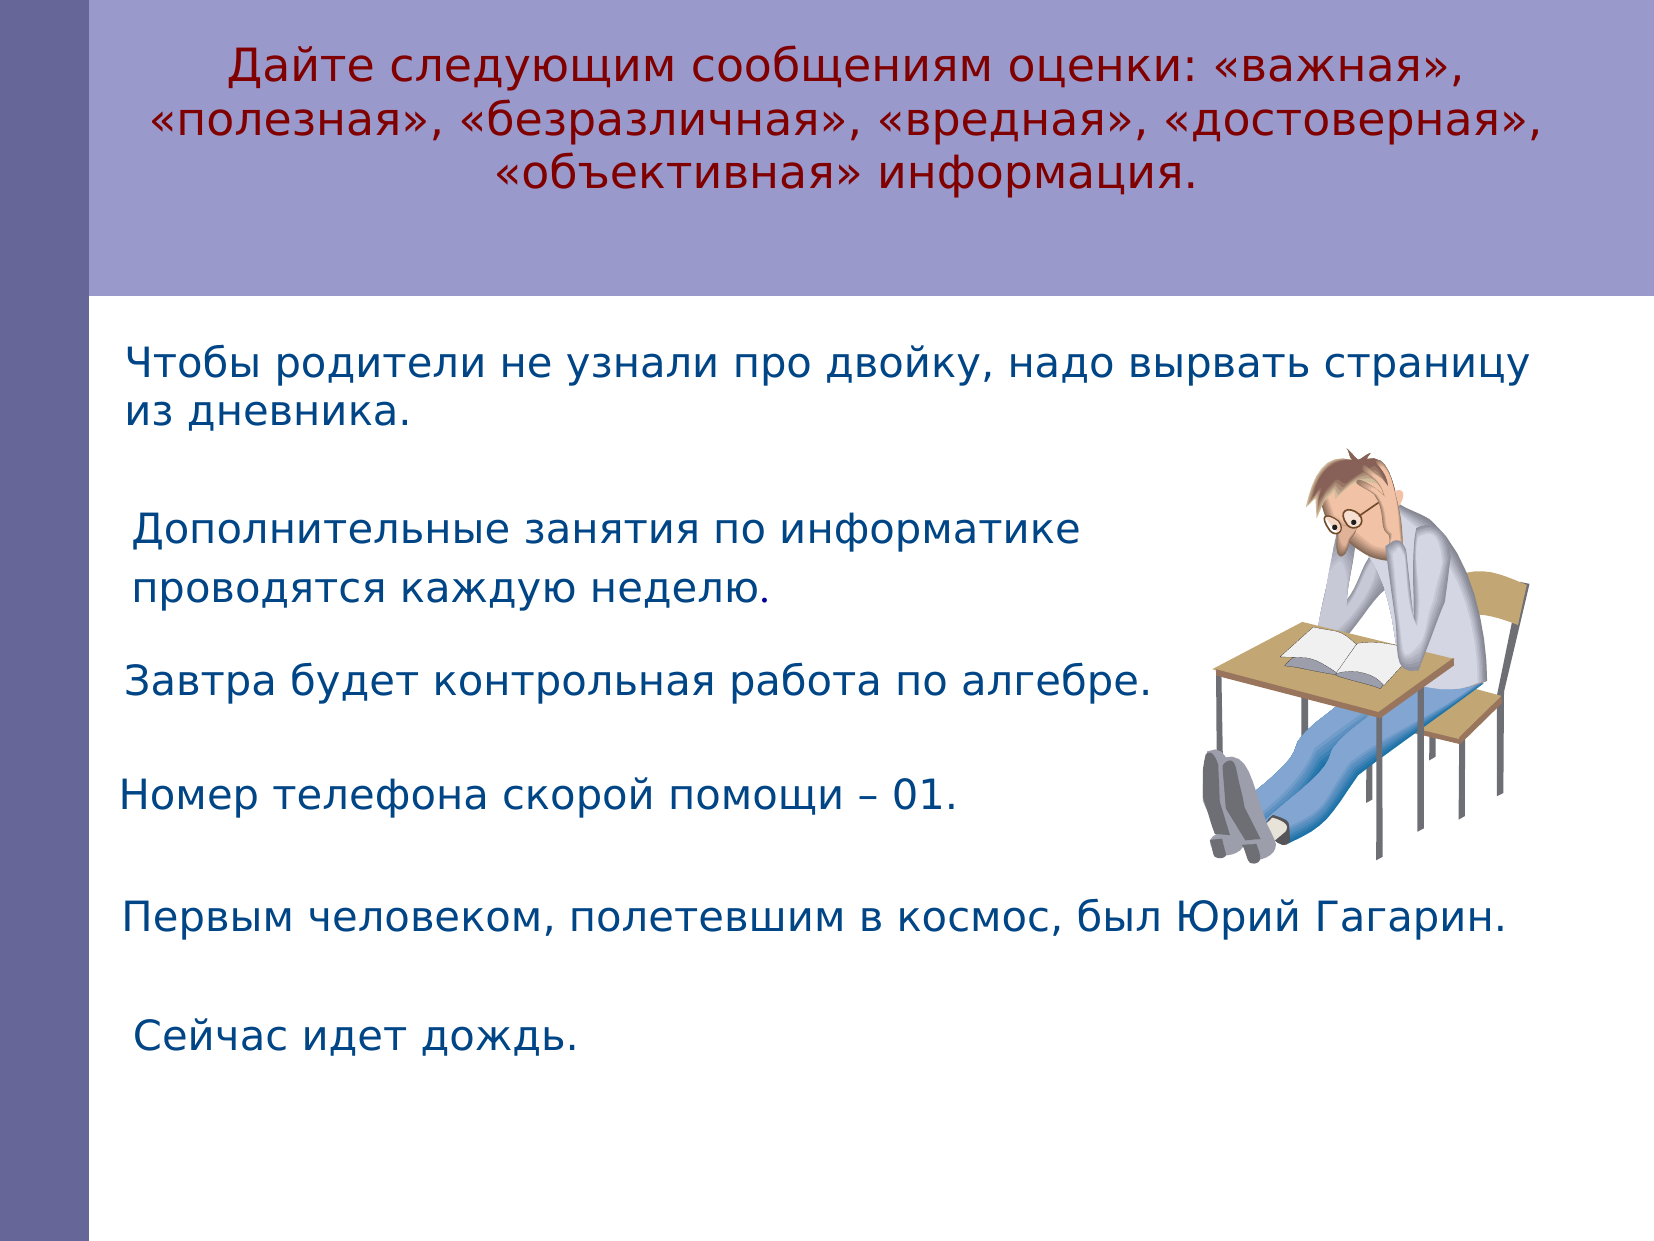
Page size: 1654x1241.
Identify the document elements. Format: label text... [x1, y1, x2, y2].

text_box Завтра будет контрольная работа по алгебре. [109, 649, 1202, 713]
text_box Первым человеком, полетевшим в космос, был Юрий Гагарин. [106, 885, 1536, 950]
text_box Дайте следующим сообщениям оценки: «важная», «полезная», «безразличная», «вредная», «достоверная», «объективная» информация. [59, 32, 1634, 207]
picture [1202, 442, 1536, 865]
text_box Сейчас идет дождь. [118, 1003, 706, 1068]
text_box Дополнительные занятия по информатике проводятся каждую неделю. [116, 497, 1123, 621]
text_box Номер телефона скорой помощи – 01. [103, 763, 975, 827]
text_box Чтобы родители не узнали про двойку, надо вырвать страницу из дневника. [109, 331, 1595, 443]
